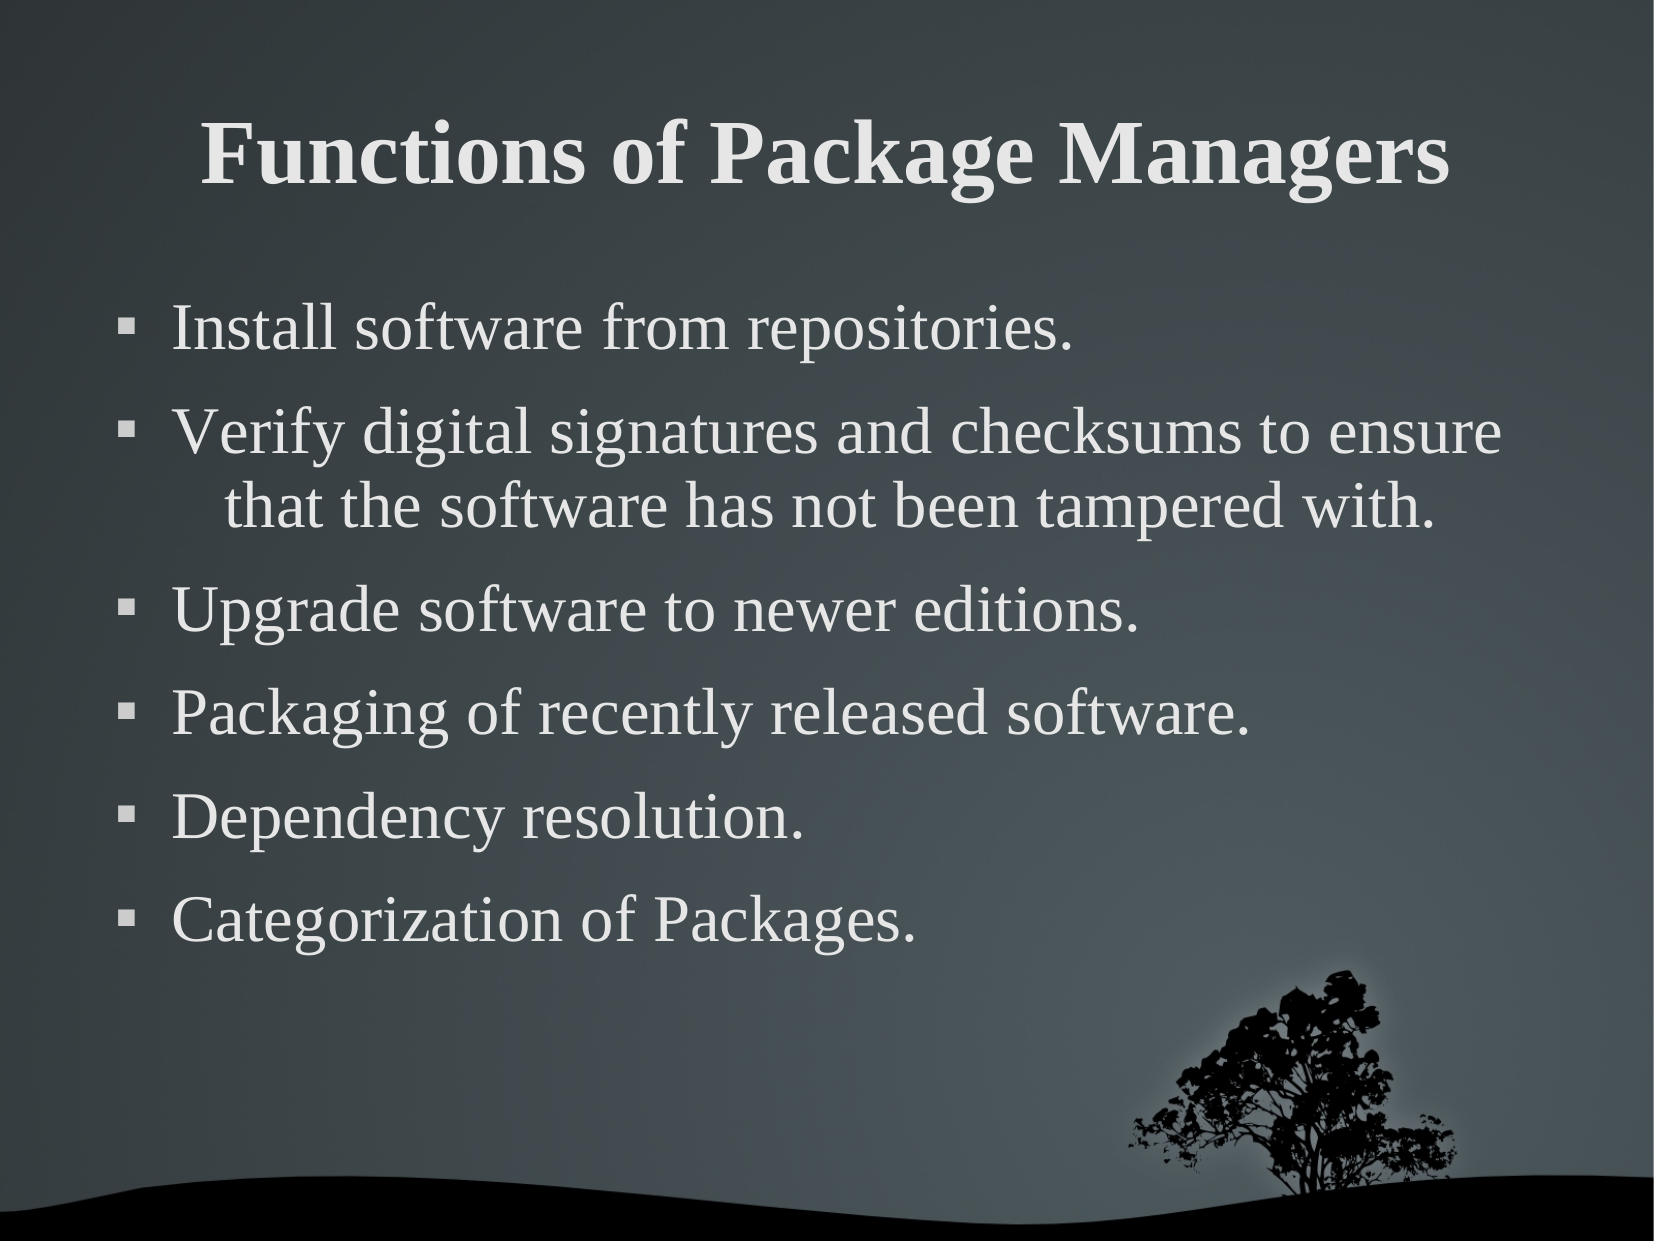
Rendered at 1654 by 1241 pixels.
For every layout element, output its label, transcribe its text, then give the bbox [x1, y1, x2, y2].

picture [0, 0, 1654, 1241]
list Install software from repositories. Verify digital signatures and checksums to ensure that the software has not been tampered with. Upgrade software to newer editions. Packaging of recently released software. Dependency resolution. Categorization of Packages. [82, 290, 1571, 1165]
title Functions of Package Managers [82, 33, 1571, 273]
